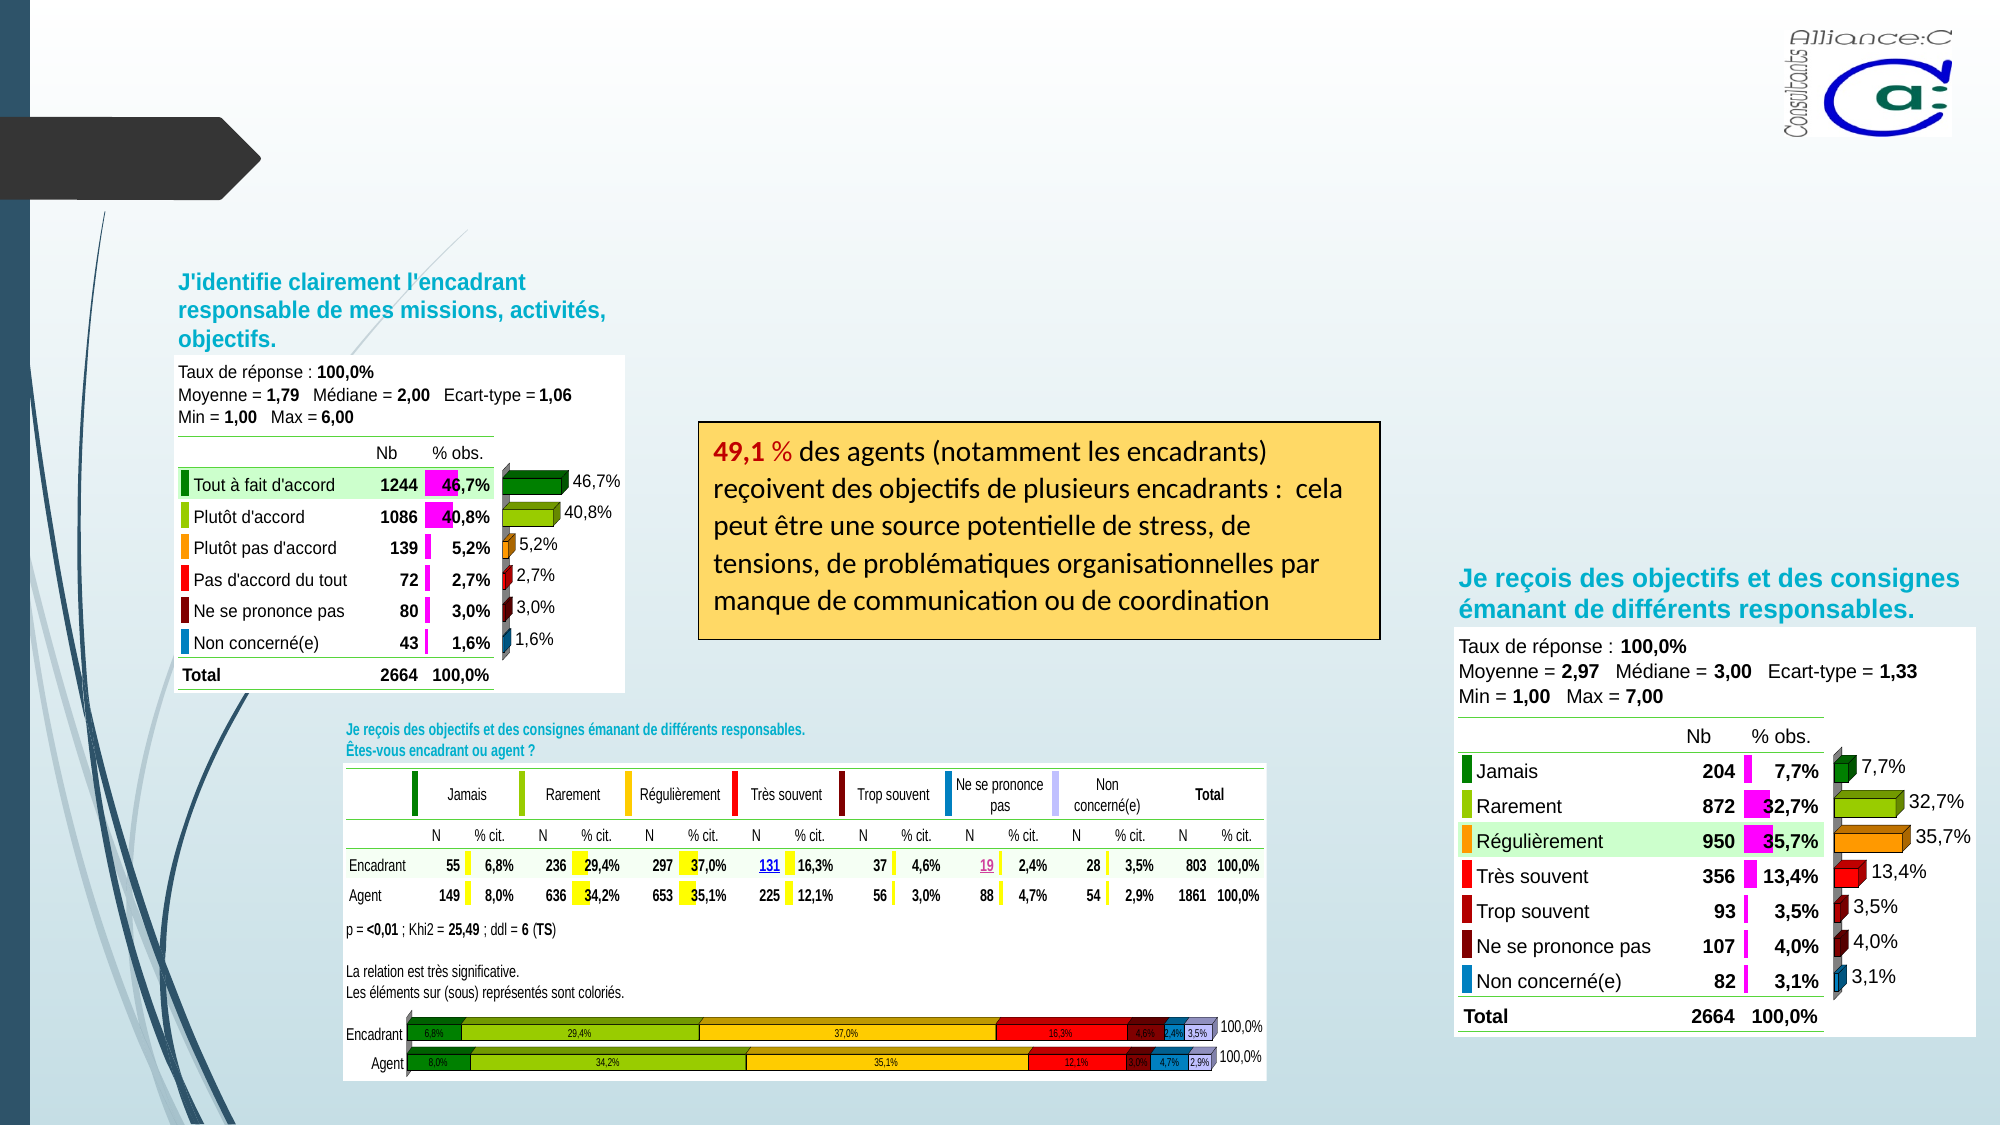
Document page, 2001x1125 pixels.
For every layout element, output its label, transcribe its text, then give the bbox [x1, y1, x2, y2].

picture [342, 716, 1267, 1082]
text_box 49,1 % des agents (notamment les encadrants) reçoivent des objectifs de plusieurs encadrants : cela peut être une source potentielle de stress, de tensions, de problématiques organisationnelles par manque de communication ou de coordination [698, 422, 1380, 640]
picture [1784, 30, 1952, 137]
picture [1453, 558, 1977, 1037]
picture [173, 264, 625, 694]
